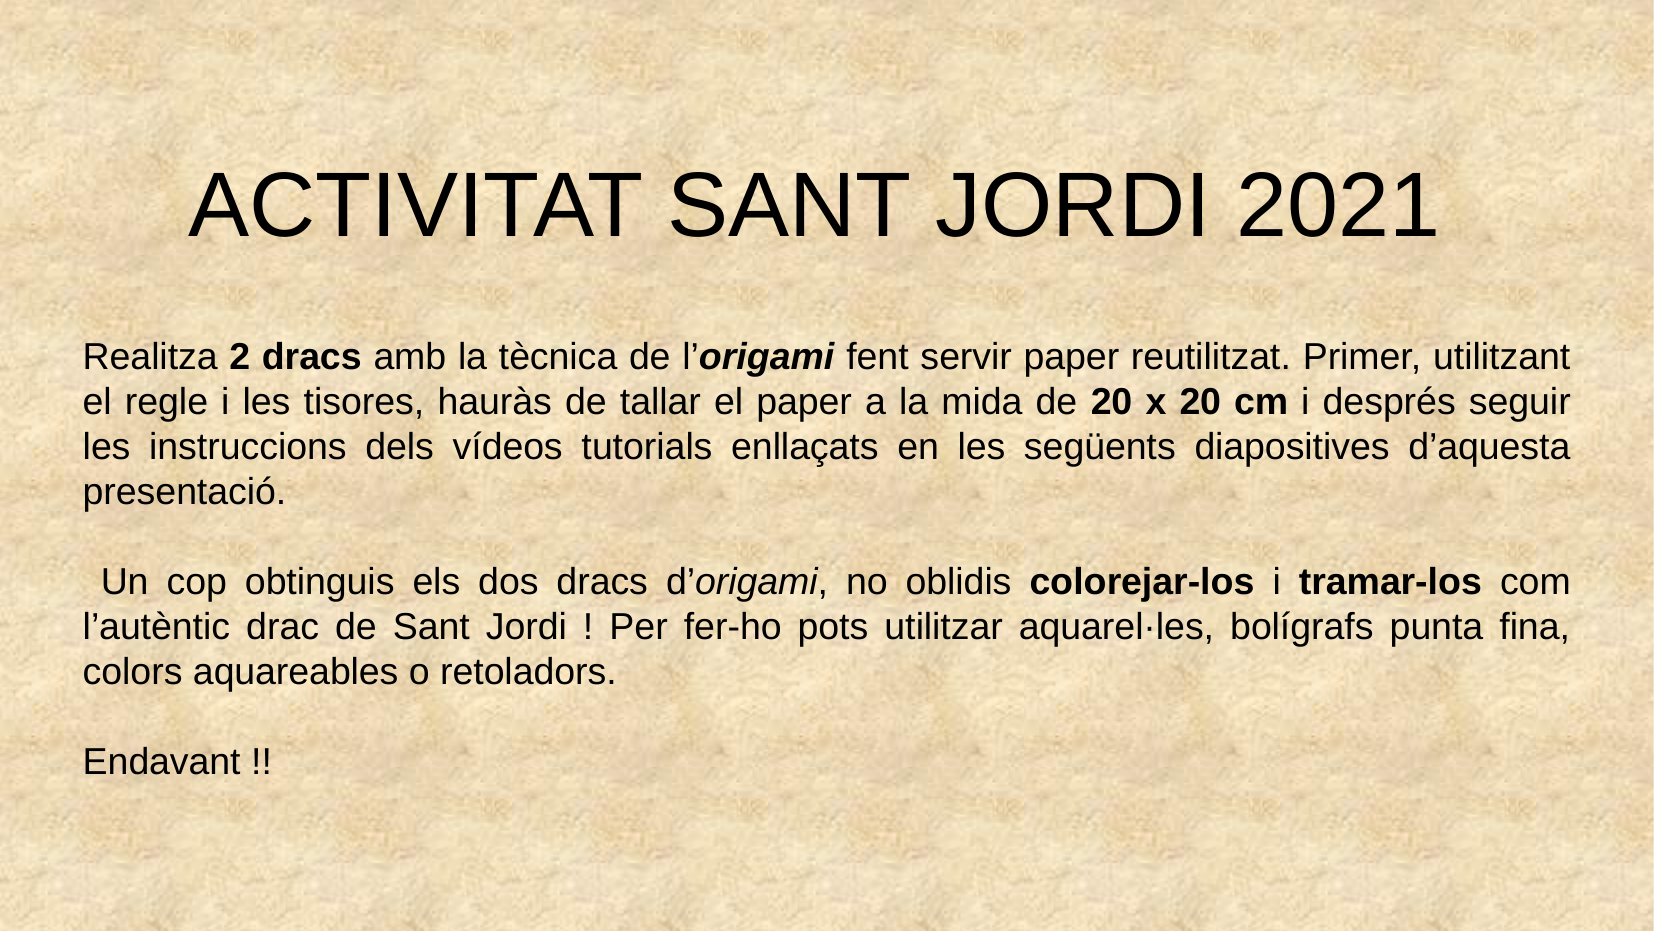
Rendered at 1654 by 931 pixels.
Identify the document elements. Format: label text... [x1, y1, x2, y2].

picture [0, 0, 1654, 931]
subtitle Realitza 2 dracs amb la tècnica de l’origami fent servir paper reutilitzat. Primer, utilitzant el regle i les tisores, hauràs de tallar el paper a la mida de 20 x 20 cm i després seguir les instruccions dels vídeos tutorials enllaçats en les següents diapositives d’aquesta presentació. Un cop obtinguis els dos dracs d’origami, no oblidis colorejar-los i tramar-los com l’autèntic drac de Sant Jordi ! Per fer-ho pots utilitzar aquarel·les, bolígrafs punta fina, colors aquareables o retoladors. Endavant !! [82, 287, 1571, 828]
title ACTIVITAT SANT JORDI 2021 [153, 122, 1477, 278]
